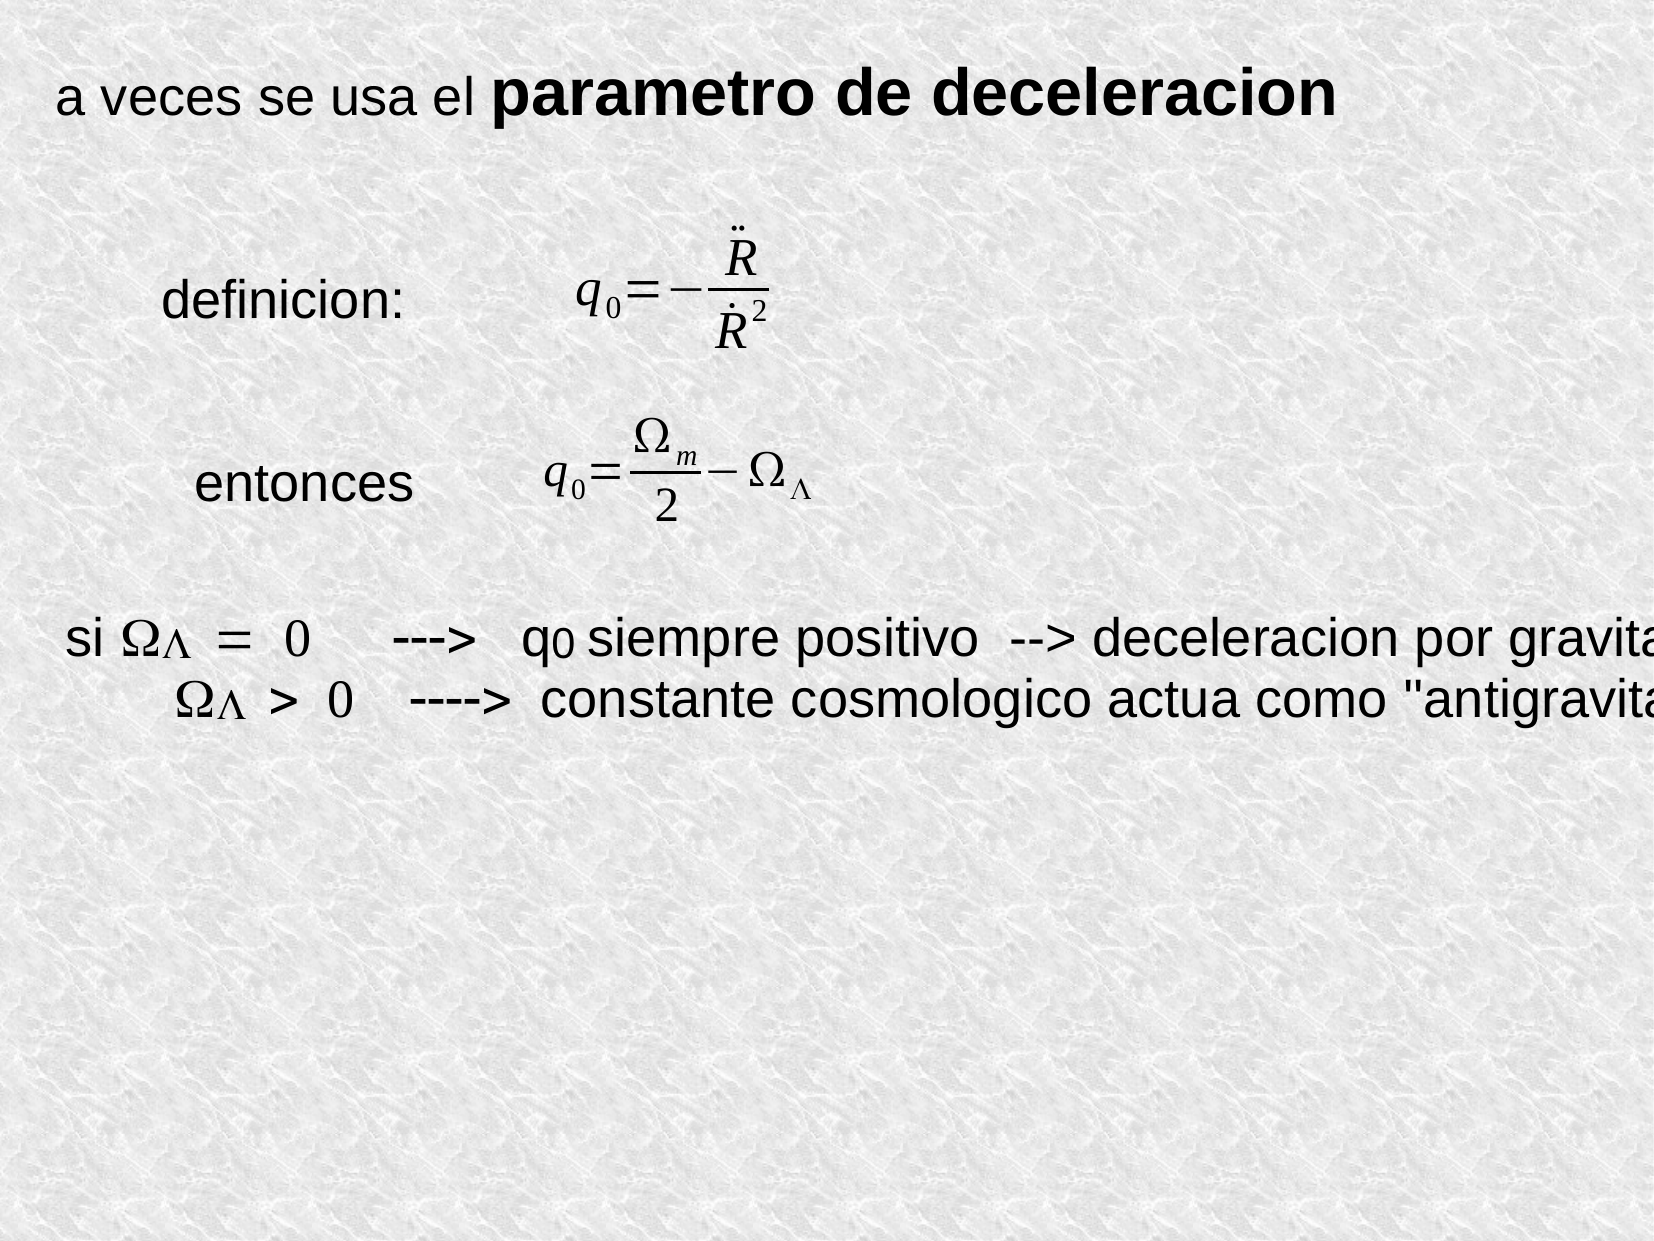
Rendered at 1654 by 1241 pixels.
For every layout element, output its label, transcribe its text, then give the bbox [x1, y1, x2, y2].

picture [1650, 704, 1654, 714]
picture [0, 0, 1654, 1241]
text_box si  = 0 ---> q0 siempre positivo --> deceleracion por gravitacion  > 0 ----> constante cosmologico actua como ''antigravitacion'' [51, 600, 1614, 772]
chart [531, 412, 826, 533]
text_box entonces [179, 444, 413, 526]
chart [562, 225, 785, 361]
picture [1647, 642, 1654, 653]
text_box a veces se usa el parametro de deceleracion [41, 47, 1201, 151]
text_box definicion: [146, 262, 425, 343]
